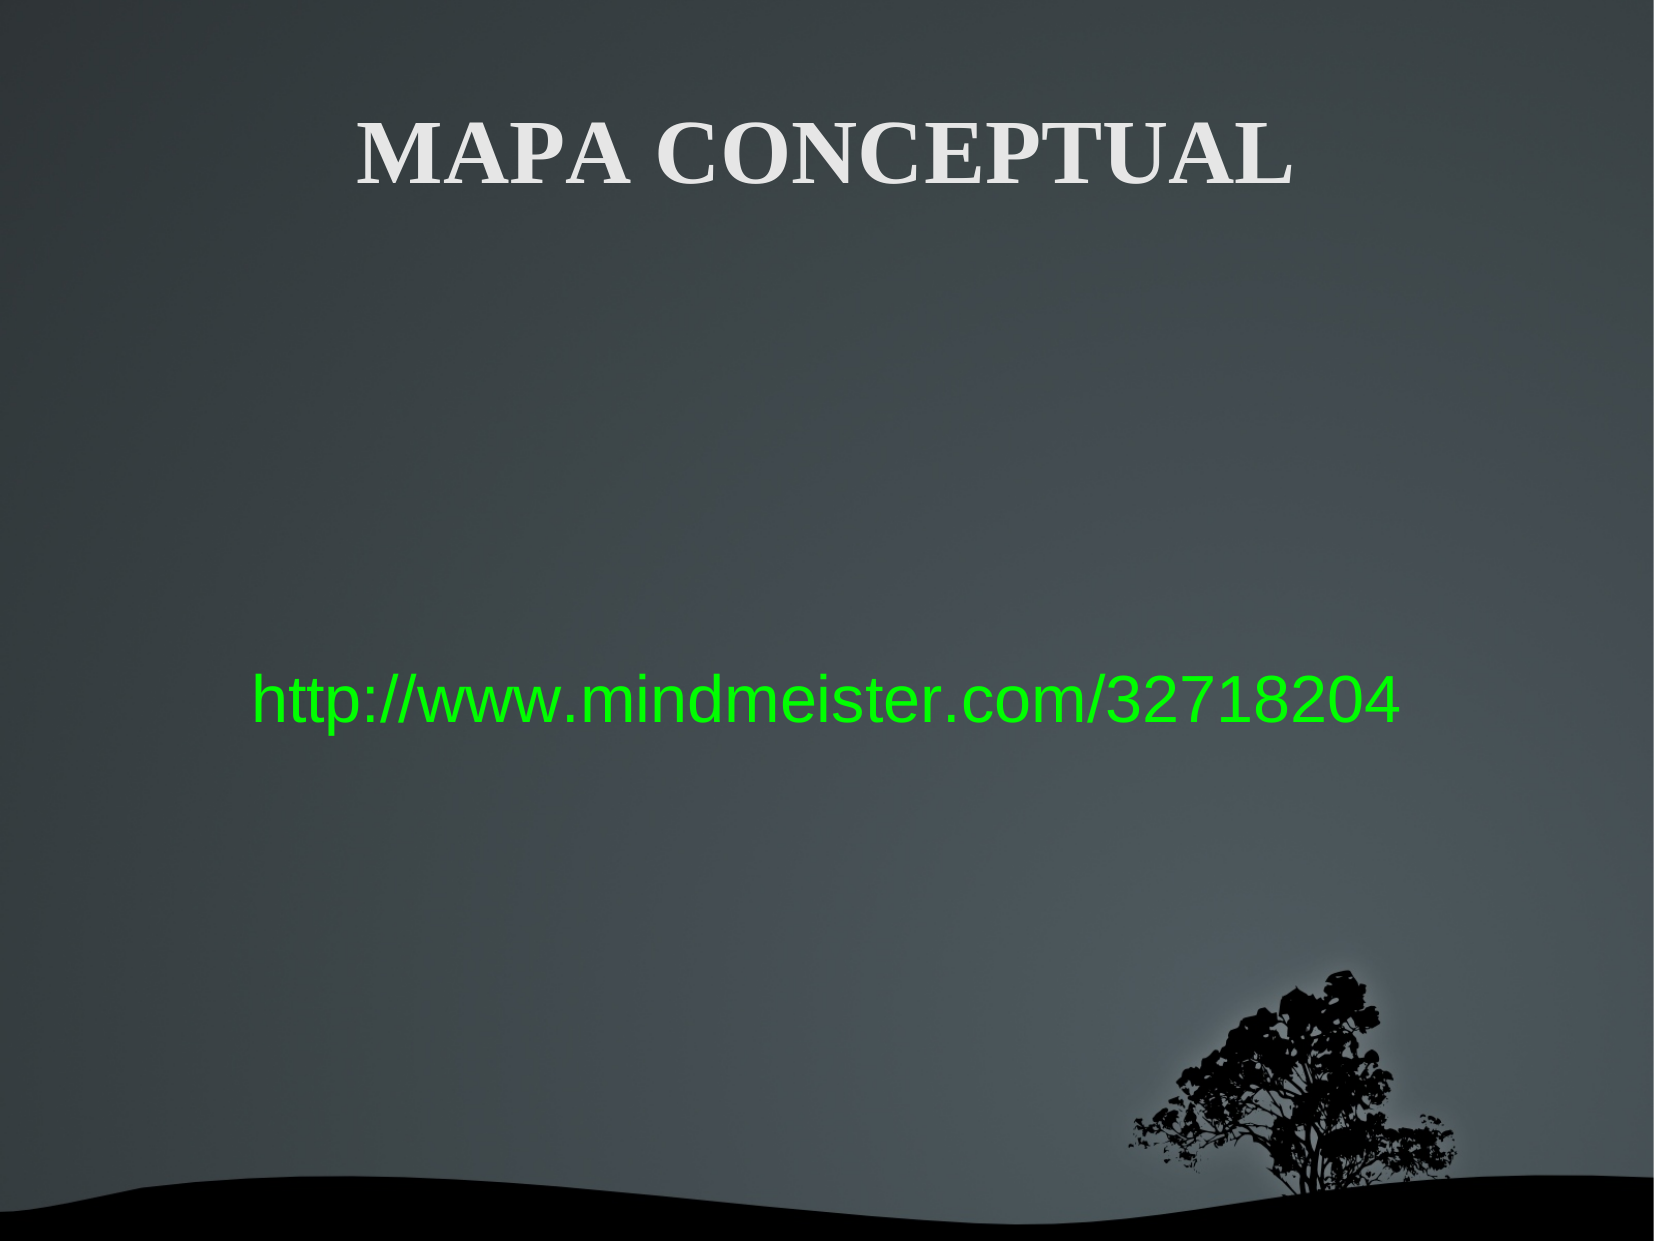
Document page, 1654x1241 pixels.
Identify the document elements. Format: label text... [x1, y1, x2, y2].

picture [0, 0, 1654, 1241]
title MAPA CONCEPTUAL [82, 56, 1571, 250]
subtitle http://www.mindmeister.com/32718204 [82, 297, 1571, 1102]
